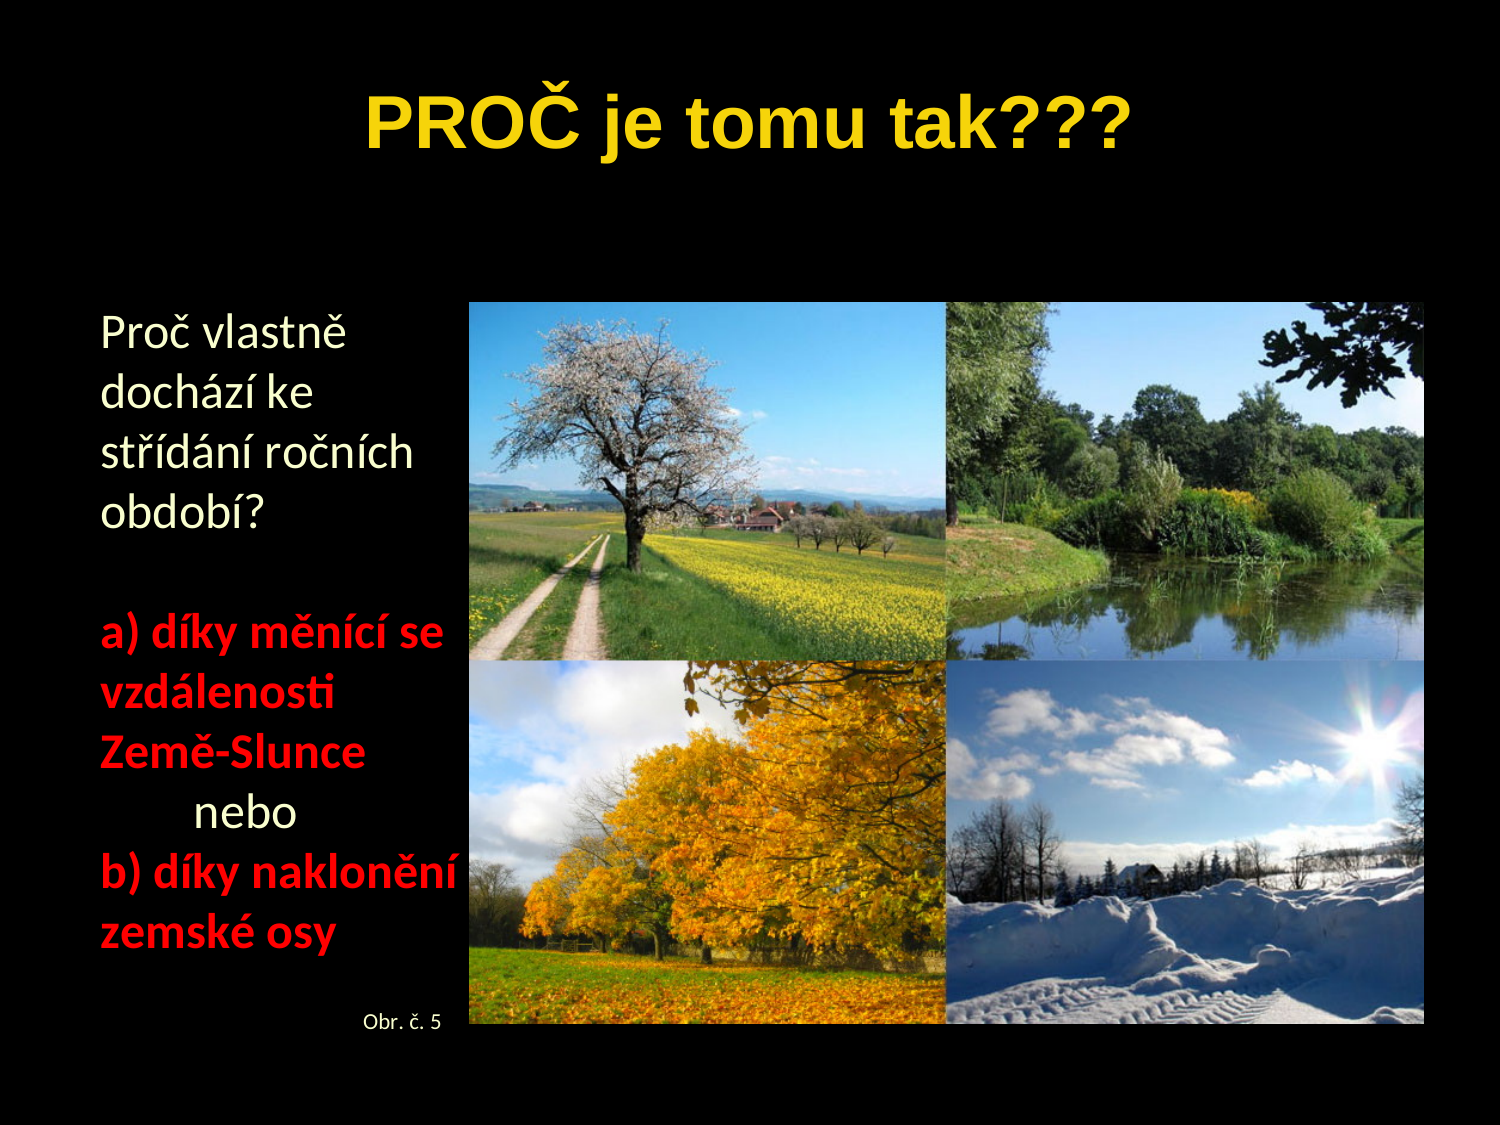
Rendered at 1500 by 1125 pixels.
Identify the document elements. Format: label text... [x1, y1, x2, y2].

picture [469, 302, 1424, 1024]
title PROČ je tomu tak??? [76, 66, 1424, 185]
text_box Obr. č. 5 [348, 999, 467, 1043]
text_box Proč vlastně dochází ke střídání ročních období? a) díky měnící se vzdálenosti Země-Slunce nebo b) díky naklonění zemské osy [29, 290, 479, 967]
